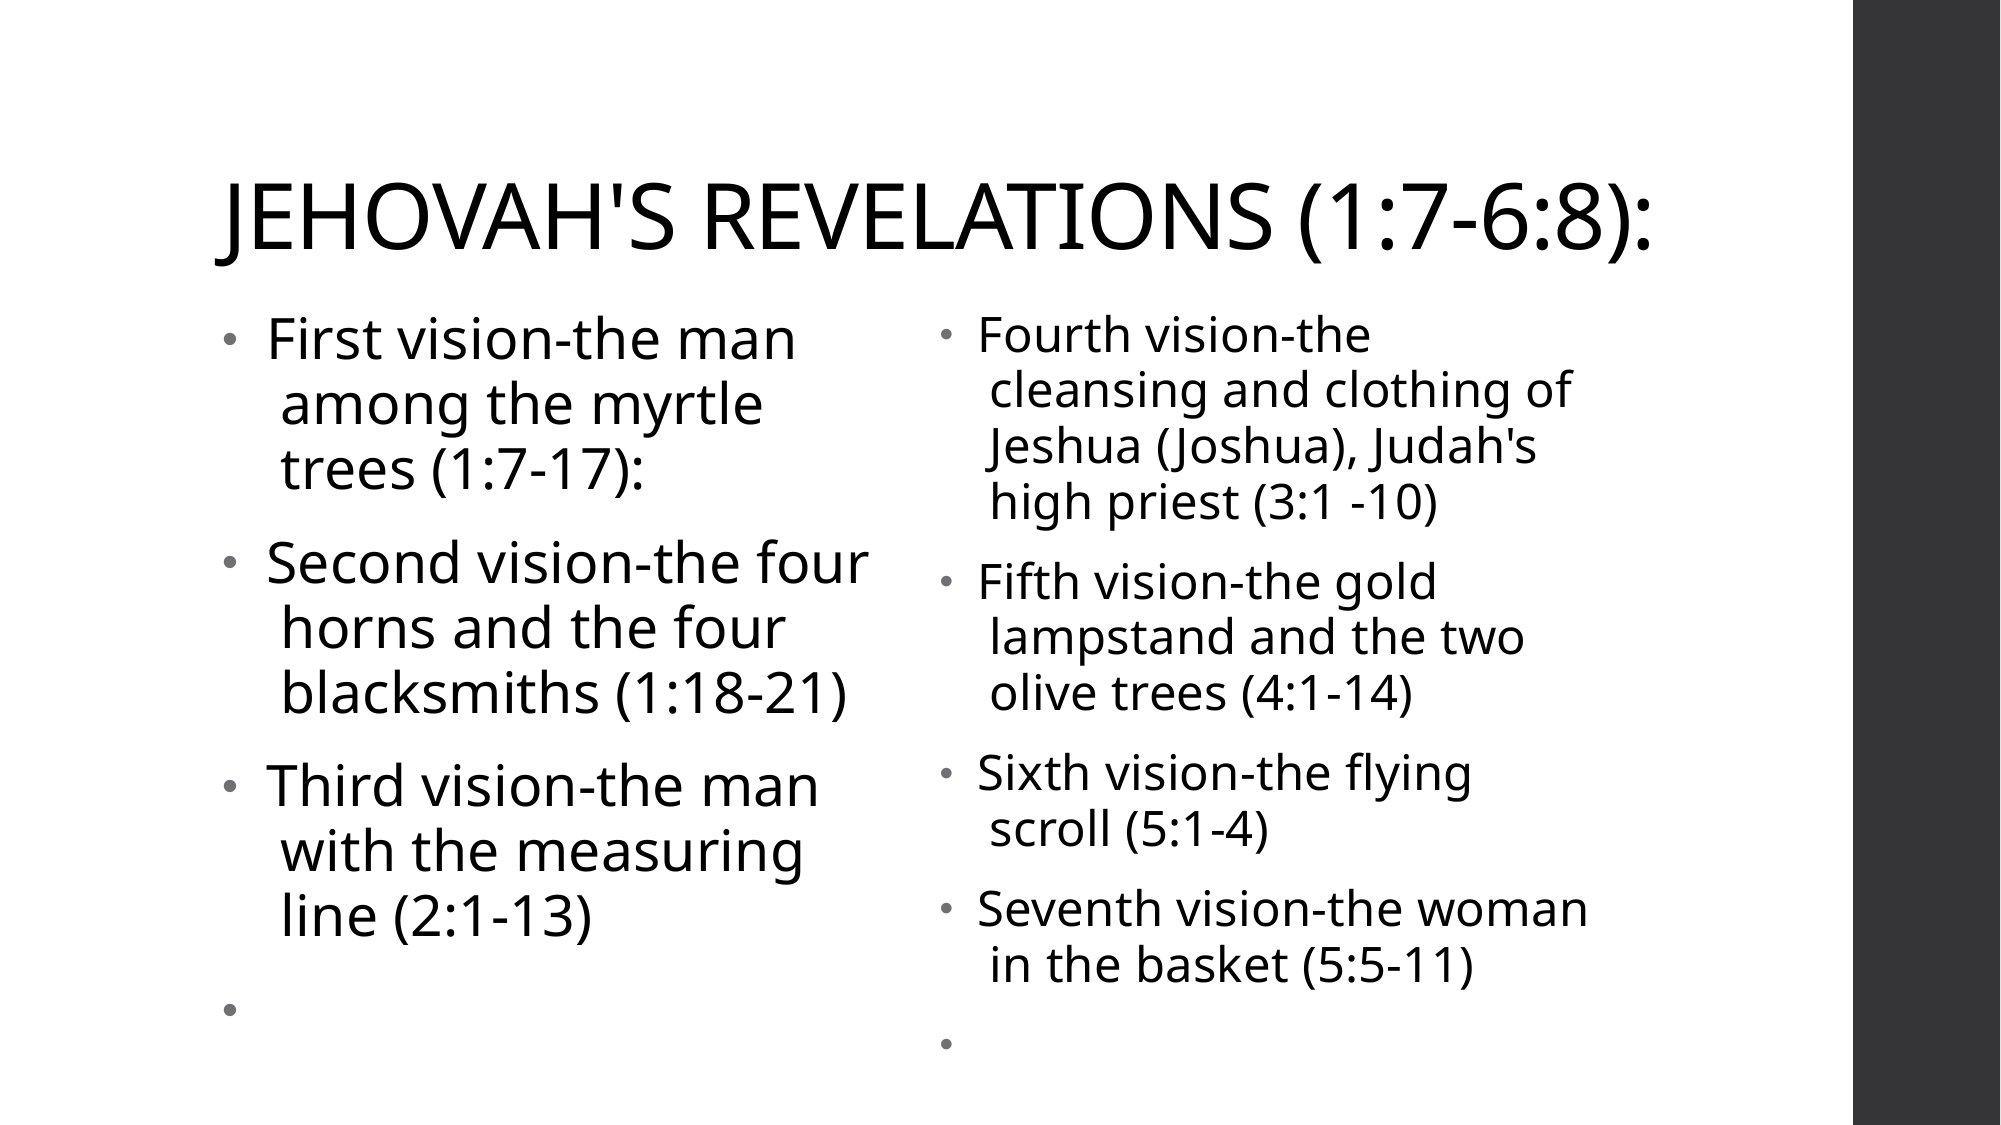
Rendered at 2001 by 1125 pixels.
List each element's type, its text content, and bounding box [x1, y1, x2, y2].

list Fourth vision-the cleansing and clothing of Jeshua (Joshua), Judah's high priest (3:1 -10) Fifth vision-the gold lampstand and the two olive trees (4:1-14) Sixth vision-the flying scroll (5:1-4) Seventh vision-the woman in the basket (5:5-11) [924, 299, 1617, 1014]
list First vision-the man among the myrtle trees (1:7-17): Second vision-the four horns and the four blacksmiths (1:18-21) Third vision-the man with the measuring line (2:1-13) [207, 299, 900, 1014]
title JEHOVAH'S REVELATIONS (1:7-6:8): [206, 60, 1797, 278]
